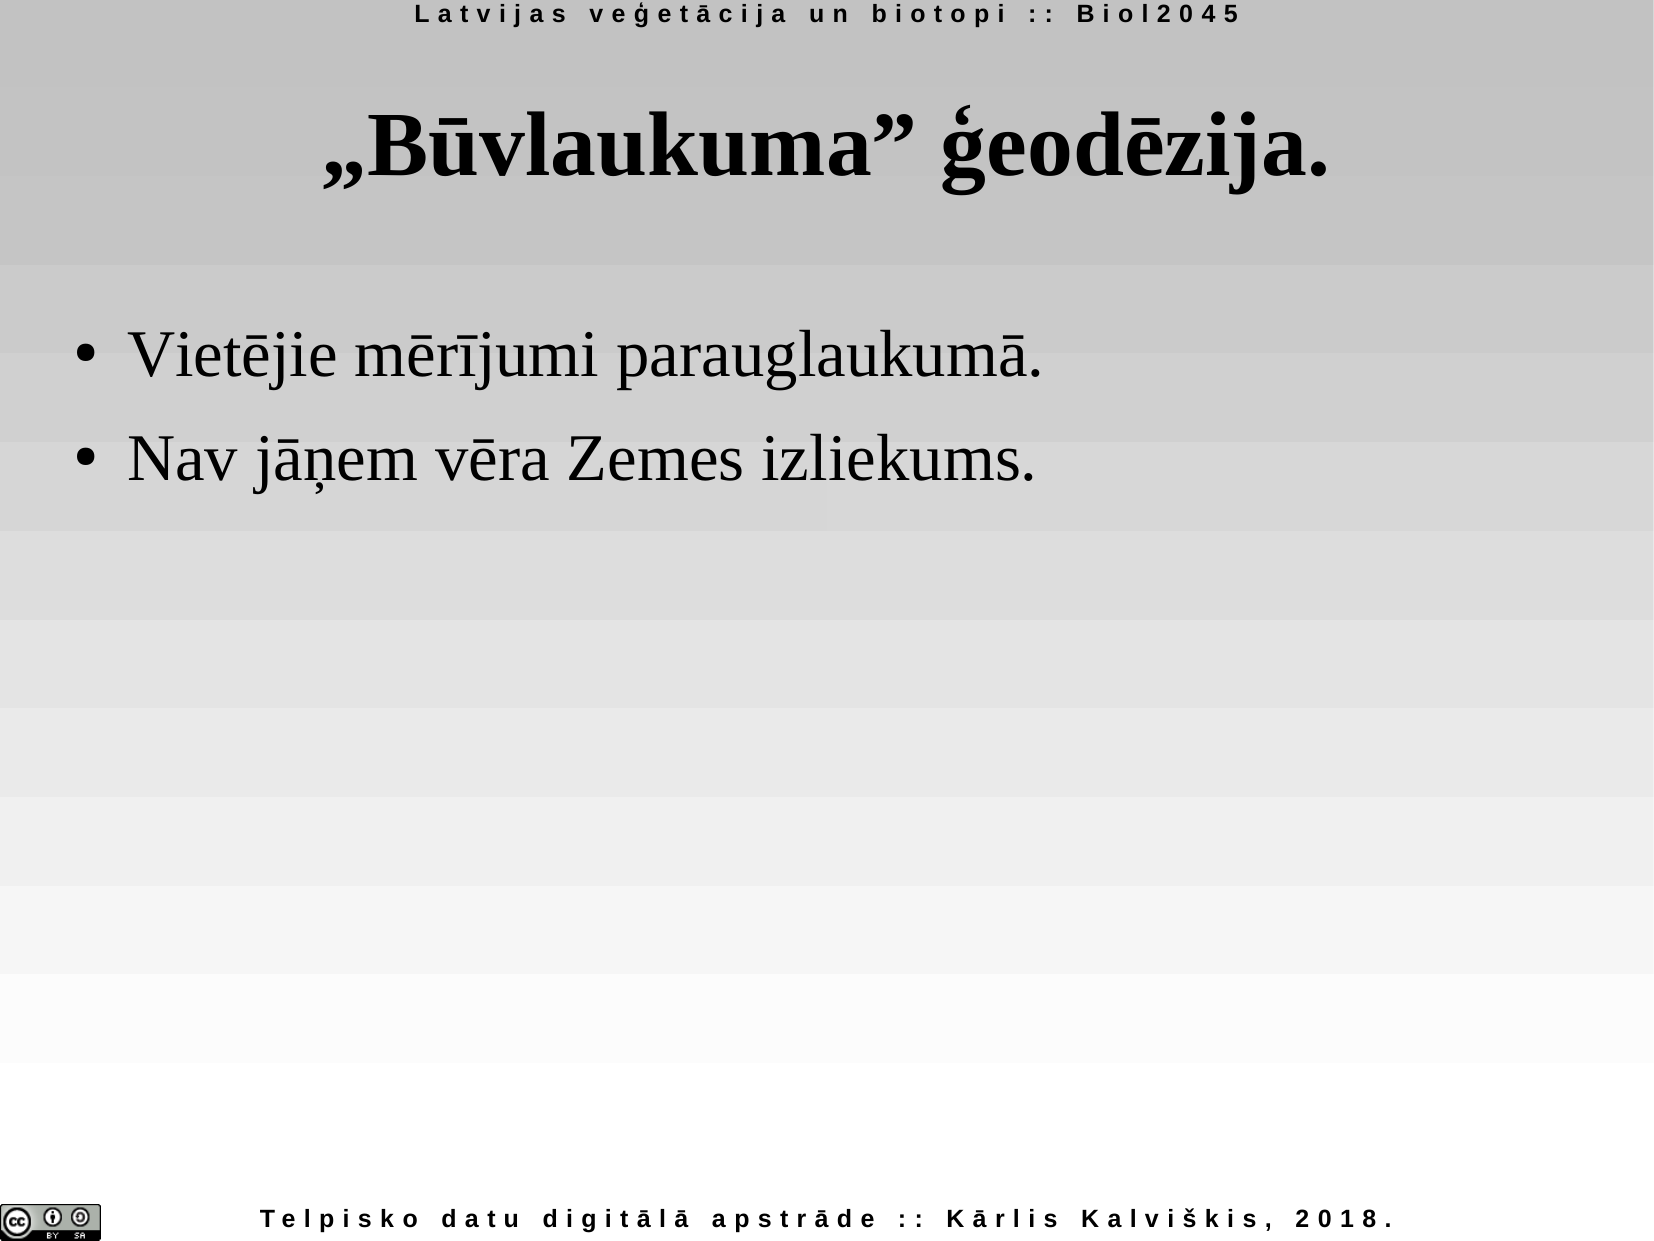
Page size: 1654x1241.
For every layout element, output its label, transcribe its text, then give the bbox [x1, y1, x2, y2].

picture [0, 287, 1654, 1241]
title „Būvlaukuma” ģeodēzija. [0, 1, 1654, 287]
list Vietējie mērījumi parauglaukumā. Nav jāņem vēra Zemes izliekums. [56, 317, 1600, 1175]
